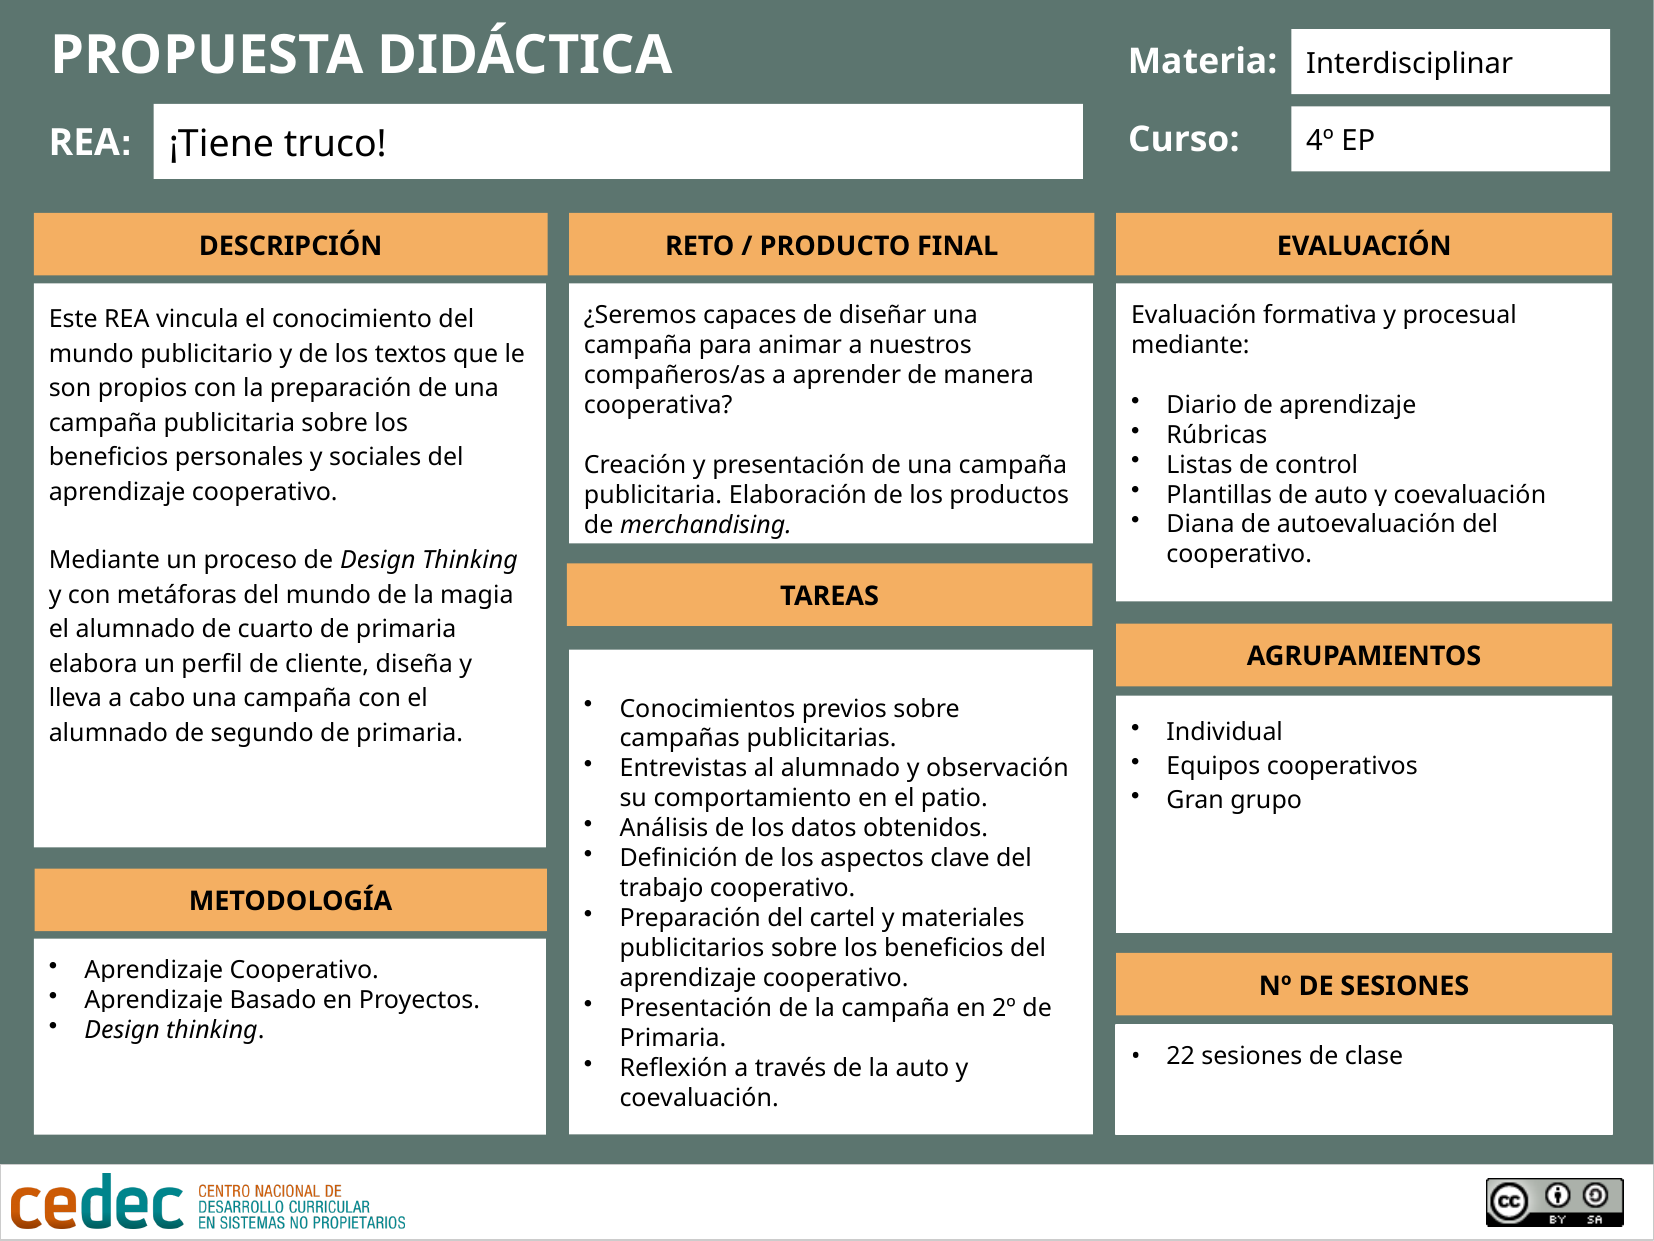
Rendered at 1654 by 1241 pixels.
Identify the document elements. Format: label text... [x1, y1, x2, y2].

text_box Individual Equipos cooperativos Gran grupo [1116, 695, 1613, 933]
text_box Conocimientos previos sobre campañas publicitarias. Entrevistas al alumnado y observación su comportamiento en el patio. Análisis de los datos obtenidos. Definición de los aspectos clave del trabajo cooperativo. Preparación del cartel y materiales publicitarios sobre los beneficios del aprendizaje cooperativo. Presentación de la campaña en 2º de Primaria. Reflexión a través de la auto y coevaluación. [569, 649, 1093, 1135]
text_box DESCRIPCIÓN [33, 212, 548, 276]
picture [1486, 1178, 1624, 1227]
text_box Este REA vincula el conocimiento del mundo publicitario y de los textos que le son propios con la preparación de una campaña publicitaria sobre los beneficios personales y sociales del aprendizaje cooperativo. Mediante un proceso de Design Thinking y con metáforas del mundo de la magia el alumnado de cuarto de primaria elabora un perfil de cliente, diseña y lleva a cabo una campaña con el alumnado de segundo de primaria. [33, 283, 546, 848]
text_box RETO / PRODUCTO FINAL [569, 212, 1095, 276]
text_box Evaluación formativa y procesual mediante: Diario de aprendizaje Rúbricas Listas de control Plantillas de auto y coevaluación Diana de autoevaluación del cooperativo. [1116, 283, 1613, 602]
text_box ¡Tiene truco! [153, 103, 1083, 179]
text_box EVALUACIÓN [1116, 212, 1613, 276]
text_box PROPUESTA DIDÁCTICA [35, 11, 1028, 110]
text_box Aprendizaje Cooperativo. Aprendizaje Basado en Proyectos. Design thinking. [33, 938, 546, 1135]
picture [11, 1173, 405, 1229]
text_box Curso: [1113, 109, 1303, 173]
text_box TAREAS [566, 563, 1093, 626]
text_box 22 sesiones de clase [1116, 1024, 1613, 1135]
text_box [0, 1164, 1654, 1241]
text_box Interdisciplinar [1291, 29, 1611, 95]
text_box AGRUPAMIENTOS [1116, 623, 1613, 687]
text_box METODOLOGÍA [34, 868, 547, 932]
text_box ¿Seremos capaces de diseñar una campaña para animar a nuestros compañeros/as a aprender de manera cooperativa? Creación y presentación de una campaña publicitaria. Elaboración de los productos de merchandising. . [569, 283, 1093, 544]
text_box Materia: [1113, 30, 1291, 94]
text_box Nº DE SESIONES [1116, 952, 1613, 1016]
text_box 4º EP [1291, 106, 1611, 172]
text_box REA: [33, 110, 153, 174]
